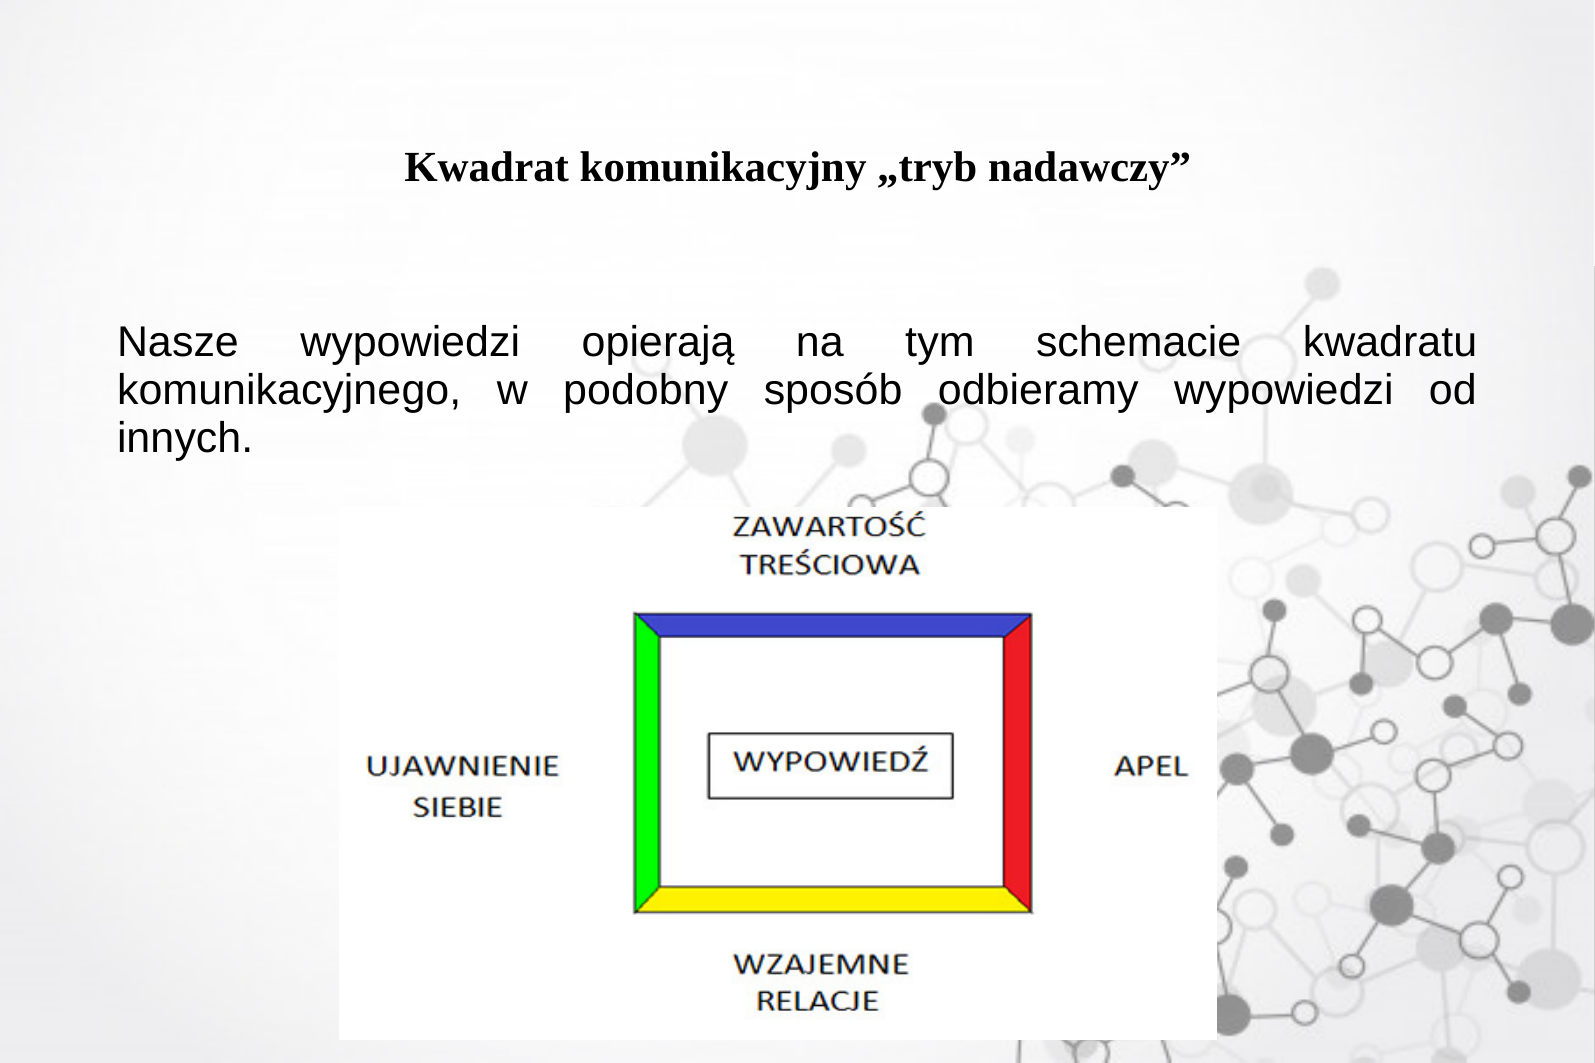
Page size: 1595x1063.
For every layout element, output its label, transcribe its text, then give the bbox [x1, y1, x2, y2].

picture [0, 0, 1595, 1063]
title Kwadrat komunikacyjny „tryb nadawczy” [117, 78, 1479, 256]
subtitle Nasze wypowiedzi opierają na tym schemacie kwadratu komunikacyjnego, w podobny sposób odbieramy wypowiedzi od innych. [117, 295, 1479, 485]
